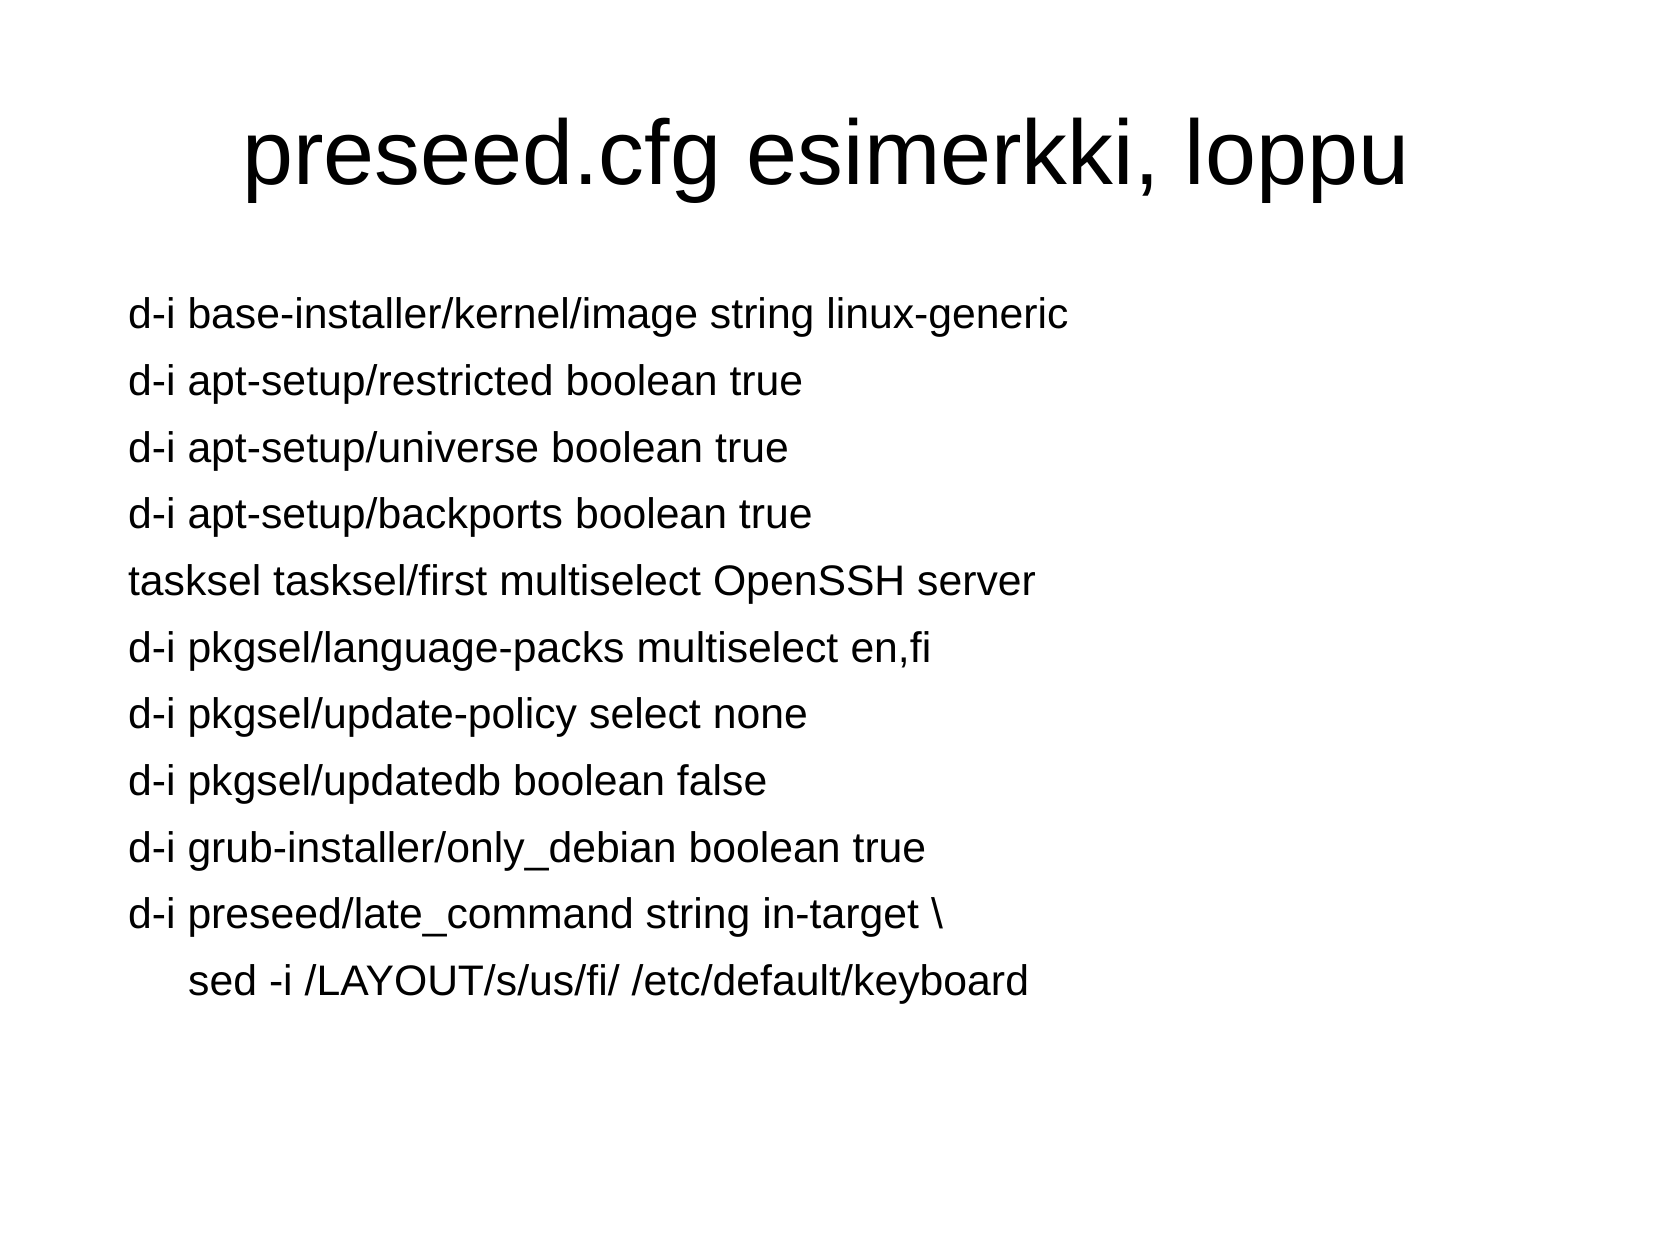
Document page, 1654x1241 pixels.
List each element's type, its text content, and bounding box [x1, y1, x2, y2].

title preseed.cfg esimerkki, loppu [82, 49, 1571, 257]
list d-i base-installer/kernel/image string linux-generic d-i apt-setup/restricted boolean true d-i apt-setup/universe boolean true d-i apt-setup/backports boolean true tasksel tasksel/first multiselect OpenSSH server d-i pkgsel/language-packs multiselect en,fi d-i pkgsel/update-policy select none d-i pkgsel/updatedb boolean false d-i grub-installer/only_debian boolean true d-i preseed/late_command string in-target \ sed -i /LAYOUT/s/us/fi/ /etc/default/keyboard [82, 290, 1571, 1010]
